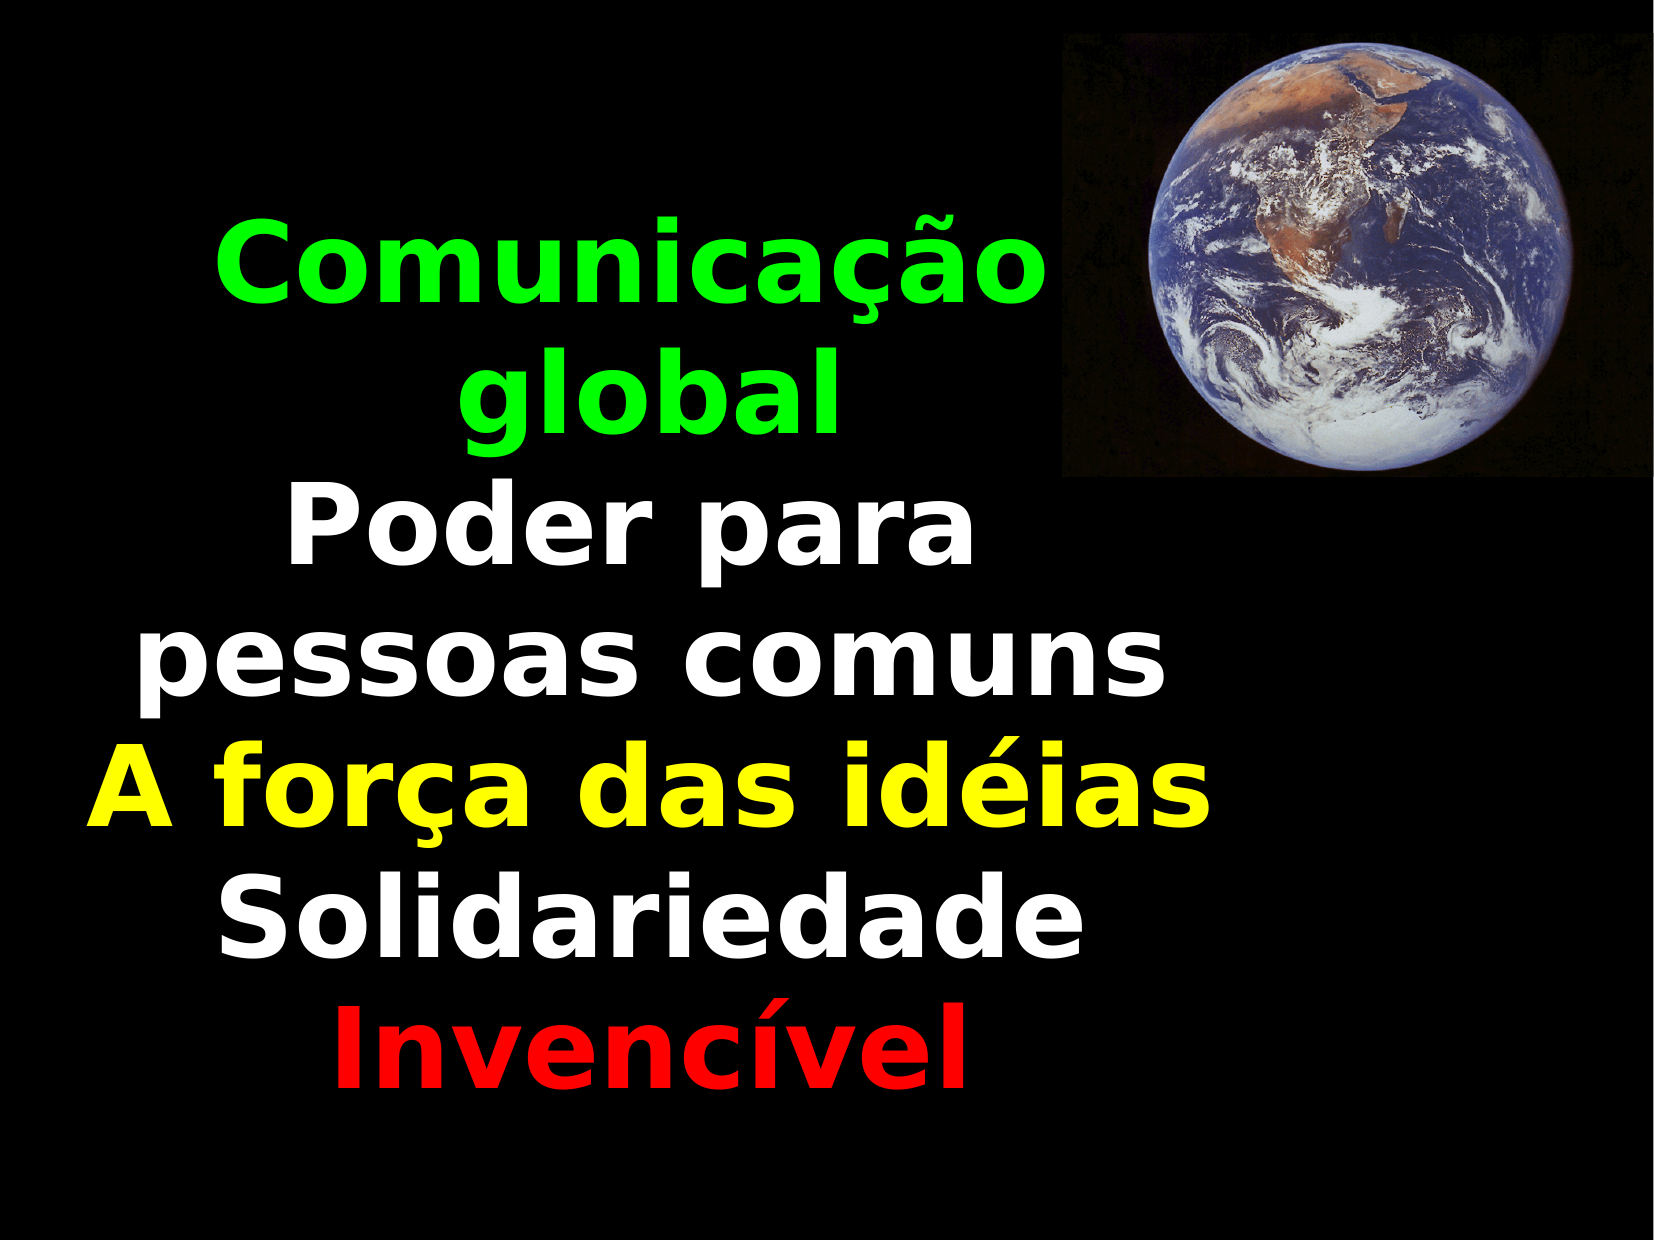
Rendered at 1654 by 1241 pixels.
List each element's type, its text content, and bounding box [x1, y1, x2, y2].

picture [1062, 33, 1654, 477]
title Comunicação global Poder para pessoas comuns A força das idéias Solidariedade Invencível [79, 0, 1222, 1241]
